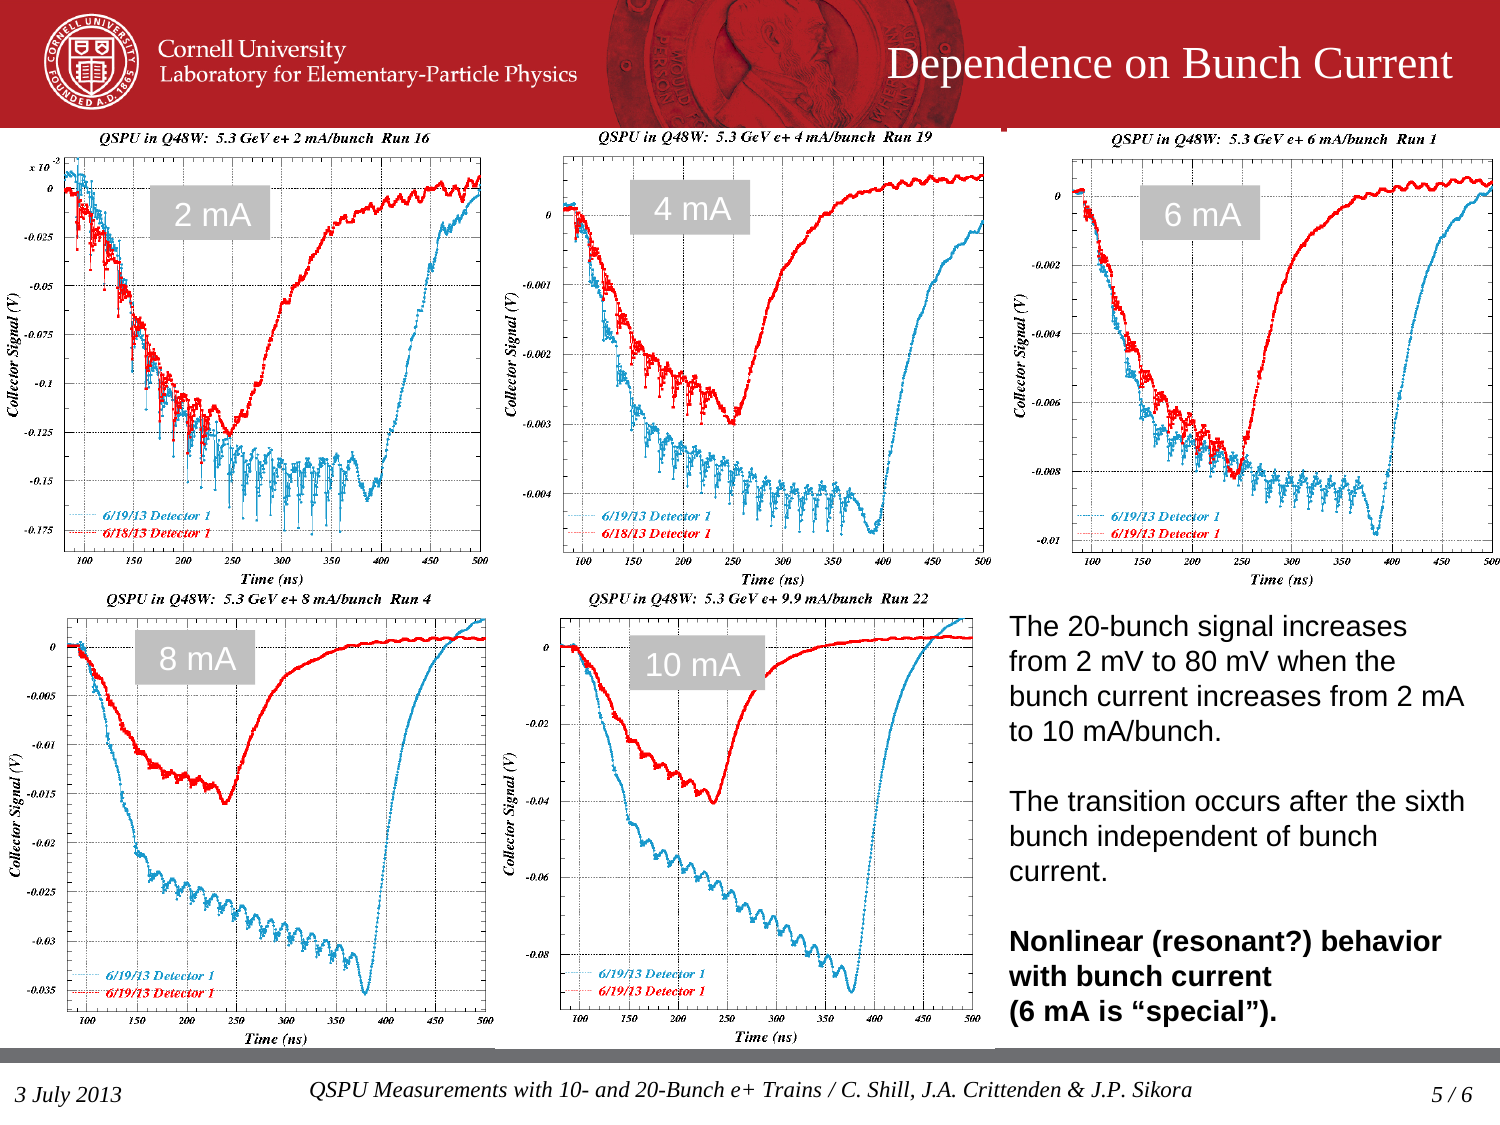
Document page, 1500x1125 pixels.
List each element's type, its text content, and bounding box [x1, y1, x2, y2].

text_box 4 mA [630, 179, 751, 235]
text_box 6 mA [1140, 185, 1261, 240]
text_box 8 mA [135, 630, 256, 685]
picture [0, 0, 1500, 1049]
text_box 2 mA [150, 185, 271, 240]
text_box 10 mA [630, 635, 766, 691]
text_box The 20-bunch signal increases from 2 mV to 80 mV when the bunch current increases from 2 mA to 10 mA/bunch. The transition occurs after the sixth bunch independent of bunch current. Nonlinear (resonant?) behavior with bunch current (6 mA is “special”). [994, 600, 1486, 1035]
title Dependence on Bunch Current [855, 0, 1486, 121]
